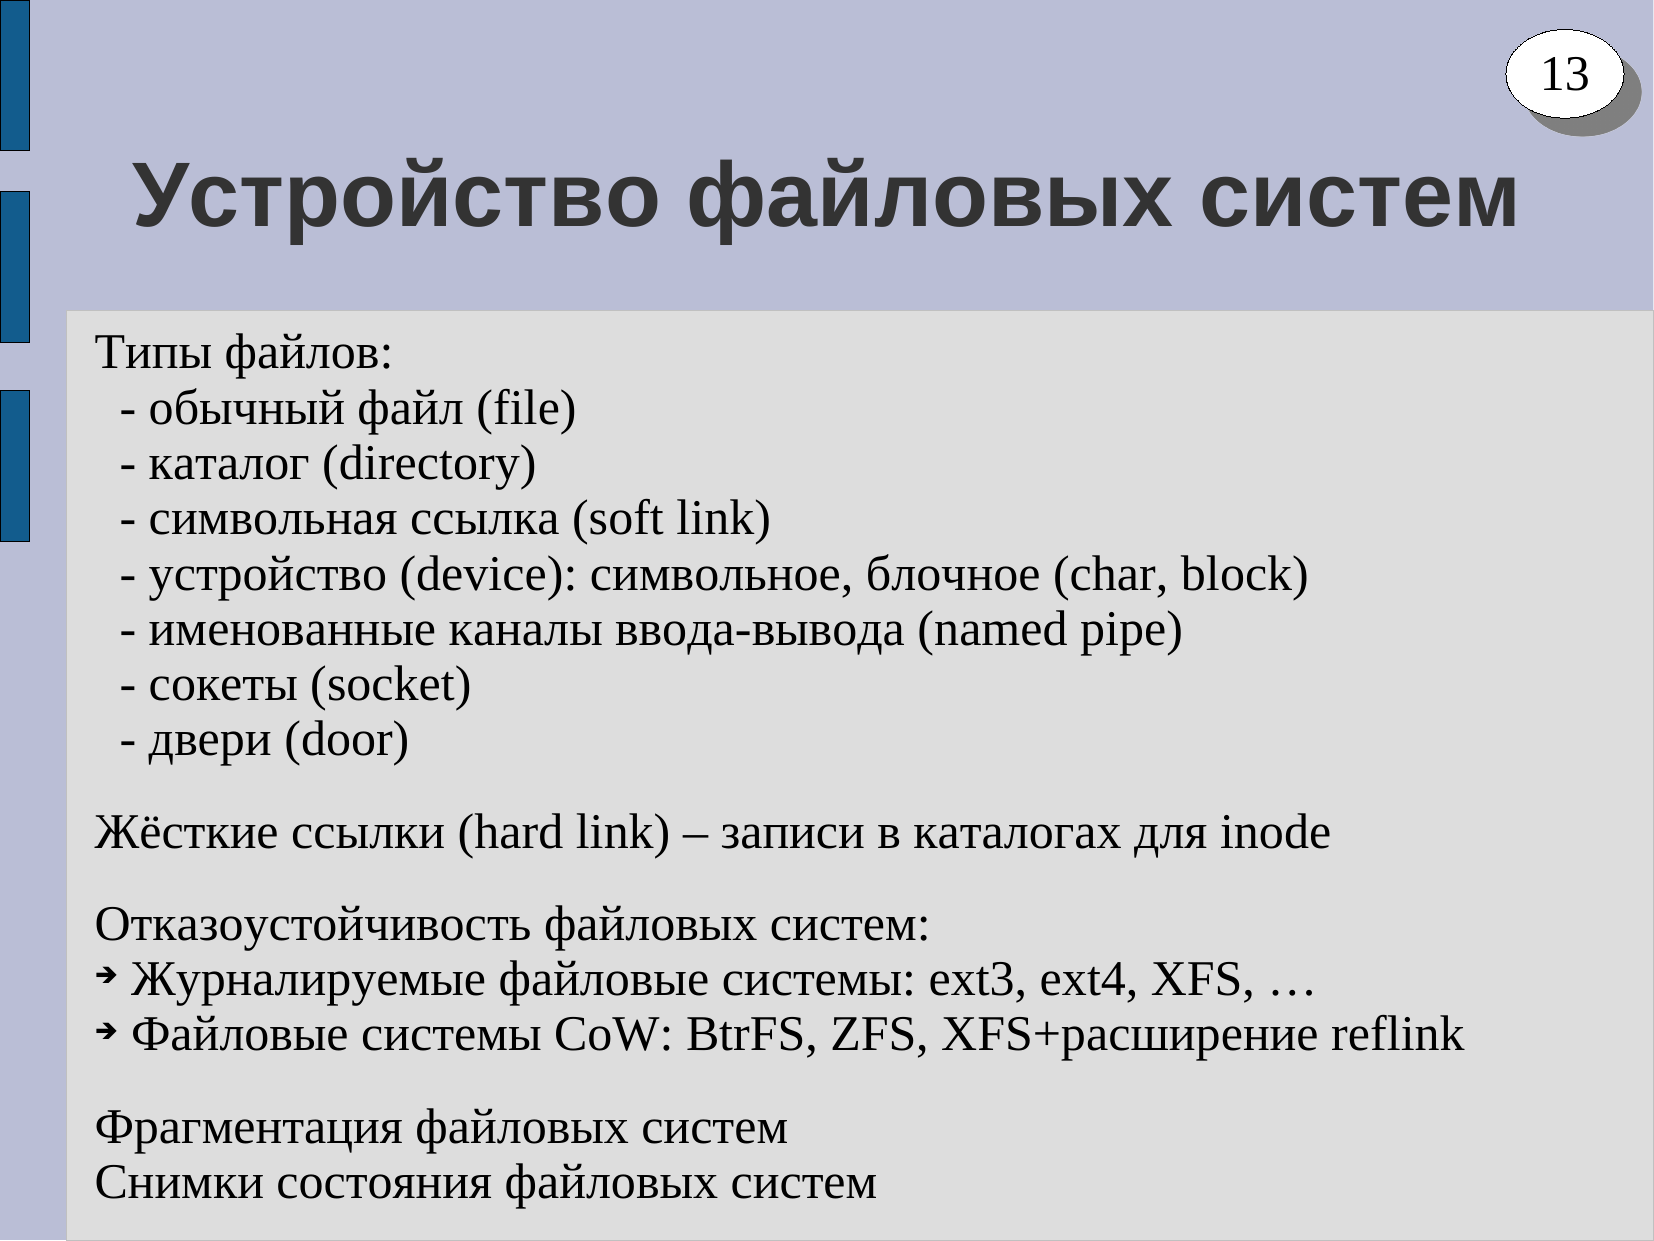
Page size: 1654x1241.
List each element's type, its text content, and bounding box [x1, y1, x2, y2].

title Устройство файловых систем [121, 87, 1534, 302]
text_box Типы файлов: - обычный файл (file) - каталог (directory) - символьная ссылка (soft link) - устройство (device): символьное, блочное (char, block) - именованные каналы ввода-вывода (named pipe) - сокеты (socket) - двери (door) Жёсткие ссылки (hard link) – записи в каталогах для inode Отказоустойчивость файловых систем: Журналируемые файловые системы: ext3, ext4, XFS, … Файловые системы CoW: BtrFS, ZFS, XFS+расширение reflink Фрагментация файловых систем Снимки состояния файловых систем [94, 324, 1601, 1241]
text_box 13 [1505, 29, 1625, 119]
